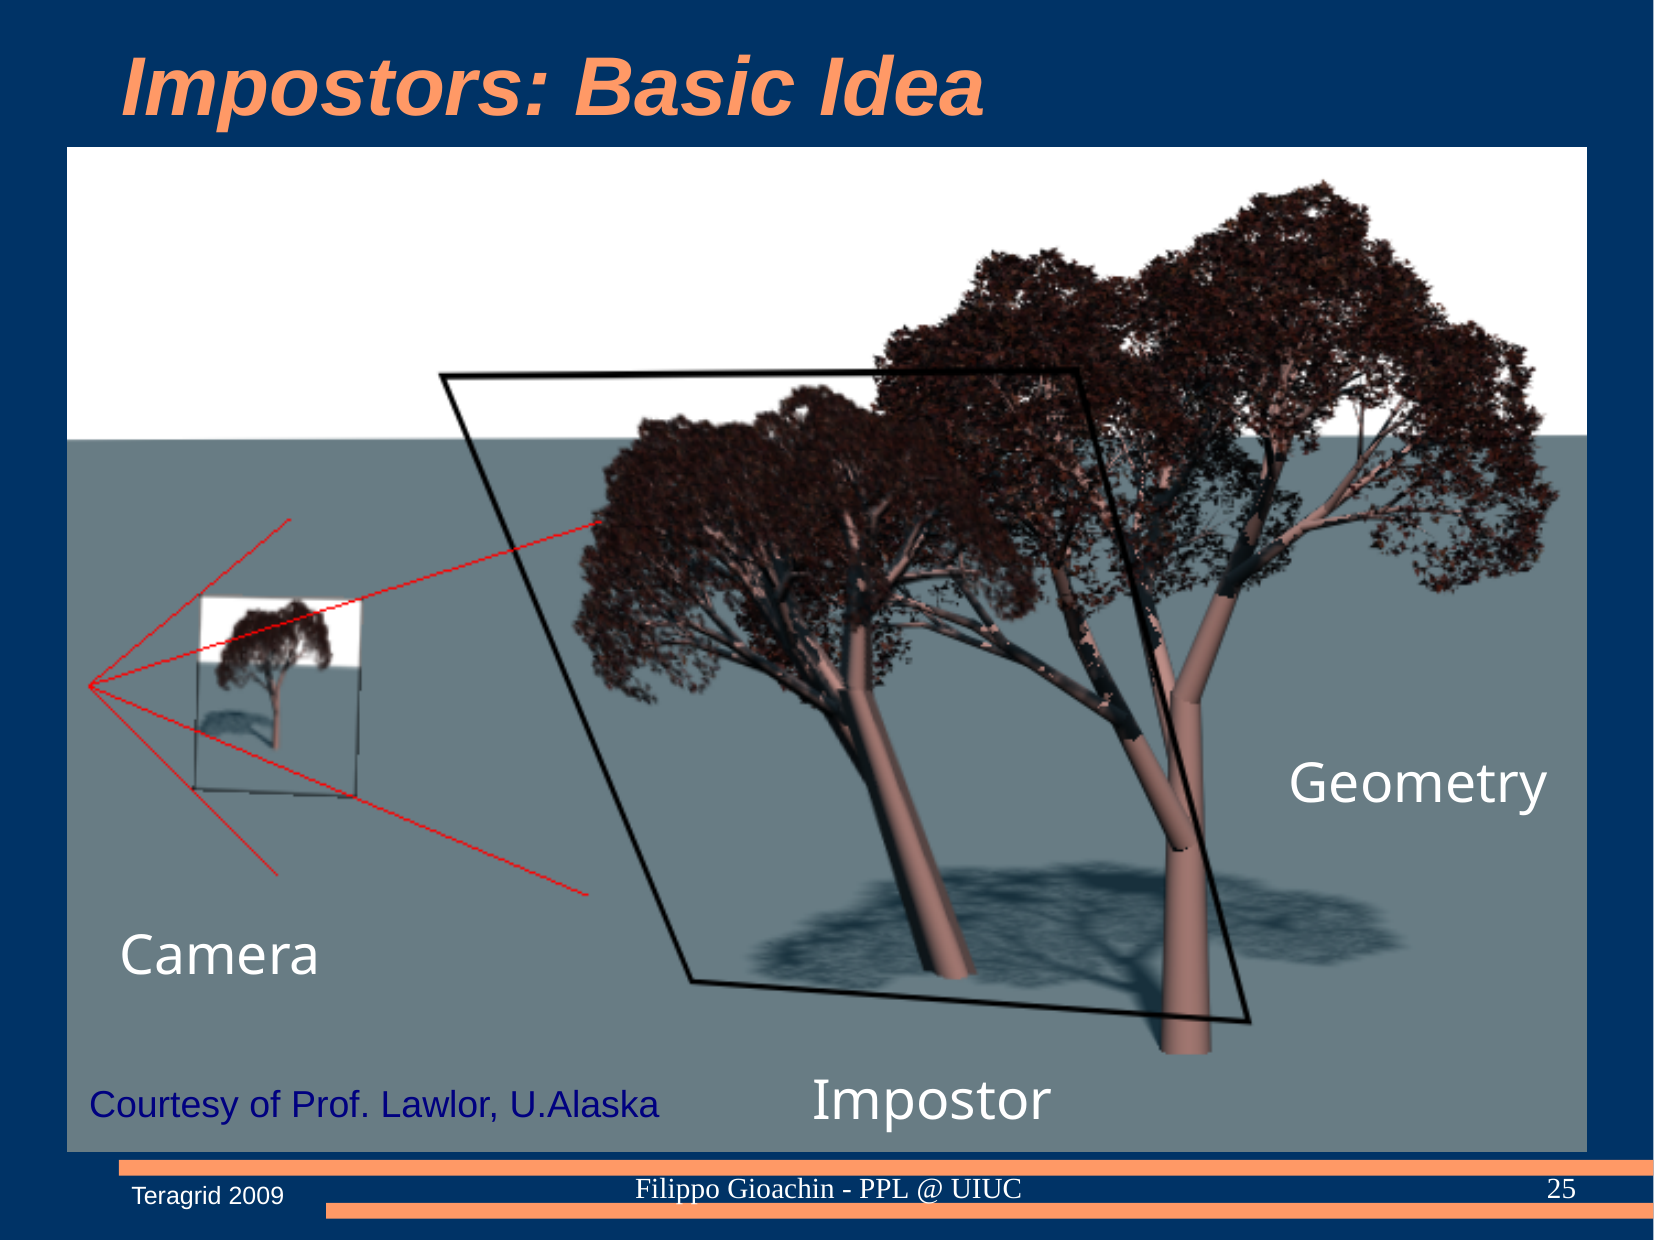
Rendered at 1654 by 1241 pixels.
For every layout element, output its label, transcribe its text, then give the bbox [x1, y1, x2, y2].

title Impostors: Basic Idea [121, 18, 1534, 147]
text_box Geometry [1273, 736, 1563, 827]
text_box Impostor [797, 1053, 1068, 1145]
picture [67, 147, 1587, 1152]
text_box Camera [104, 907, 337, 999]
text_box Courtesy of Prof. Lawlor, U.Alaska [74, 1076, 674, 1134]
